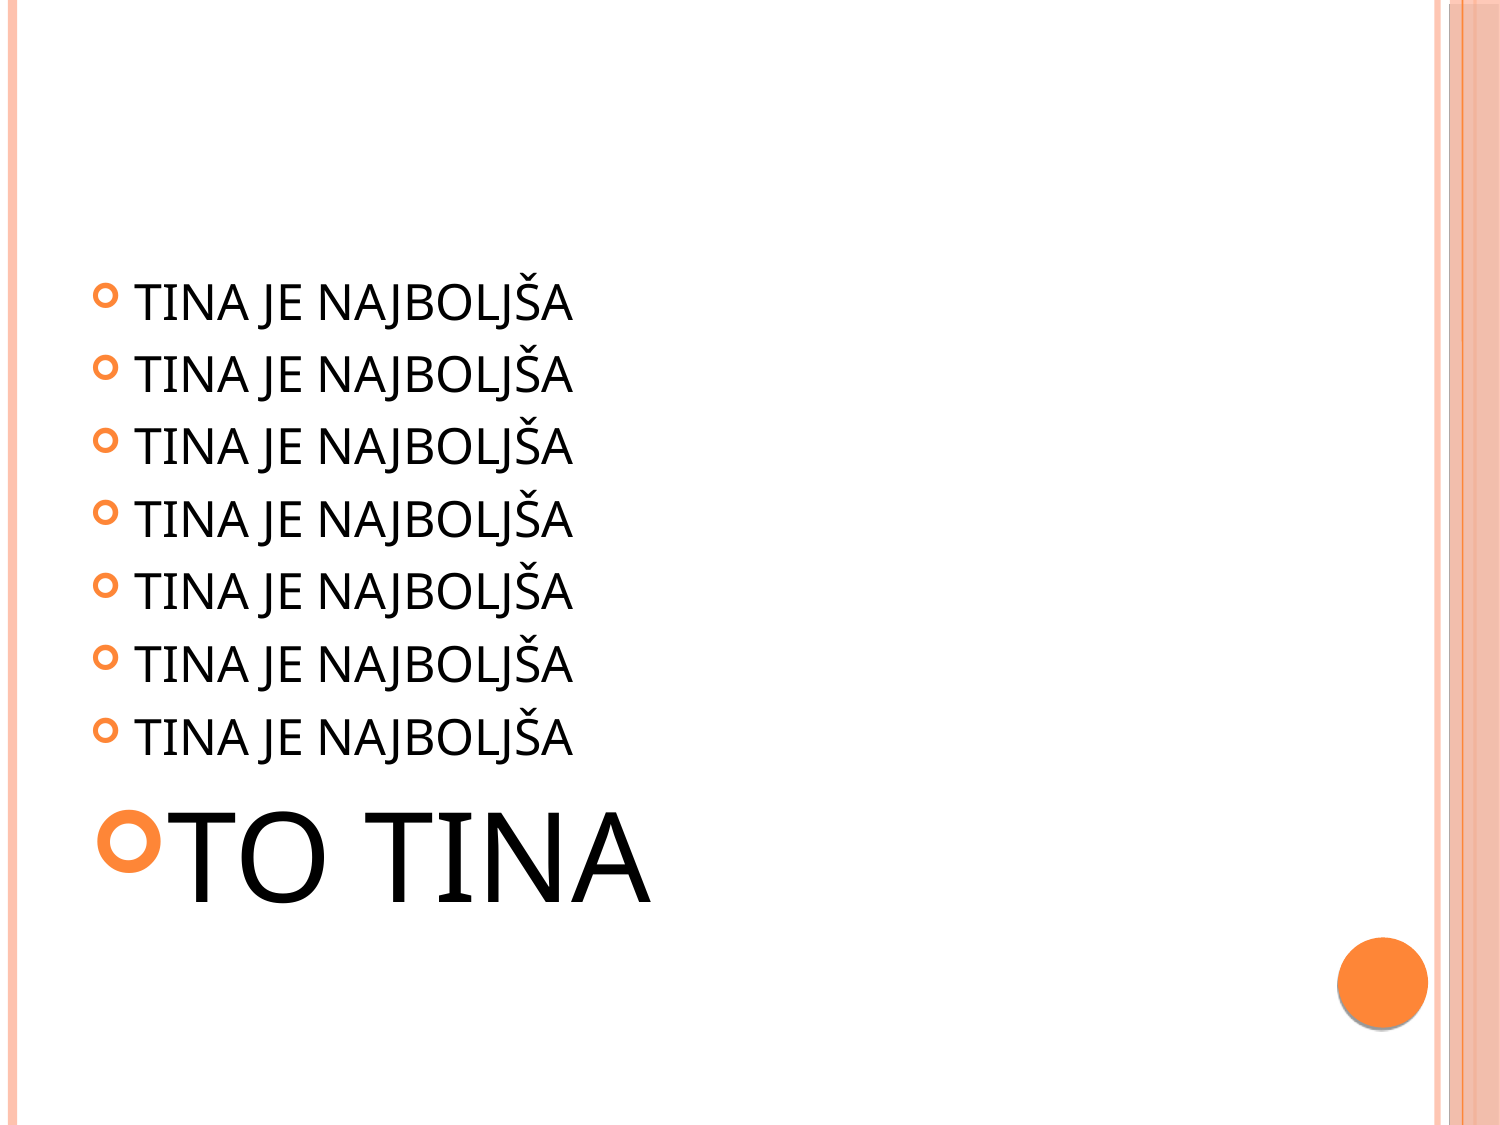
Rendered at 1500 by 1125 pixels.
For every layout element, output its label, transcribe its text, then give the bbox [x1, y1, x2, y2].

list TINA JE NAJBOLJŠA TINA JE NAJBOLJŠA TINA JE NAJBOLJŠA TINA JE NAJBOLJŠA TINA JE NAJBOLJŠA TINA JE NAJBOLJŠA TINA JE NAJBOLJŠA TO TINA [75, 262, 1300, 1062]
